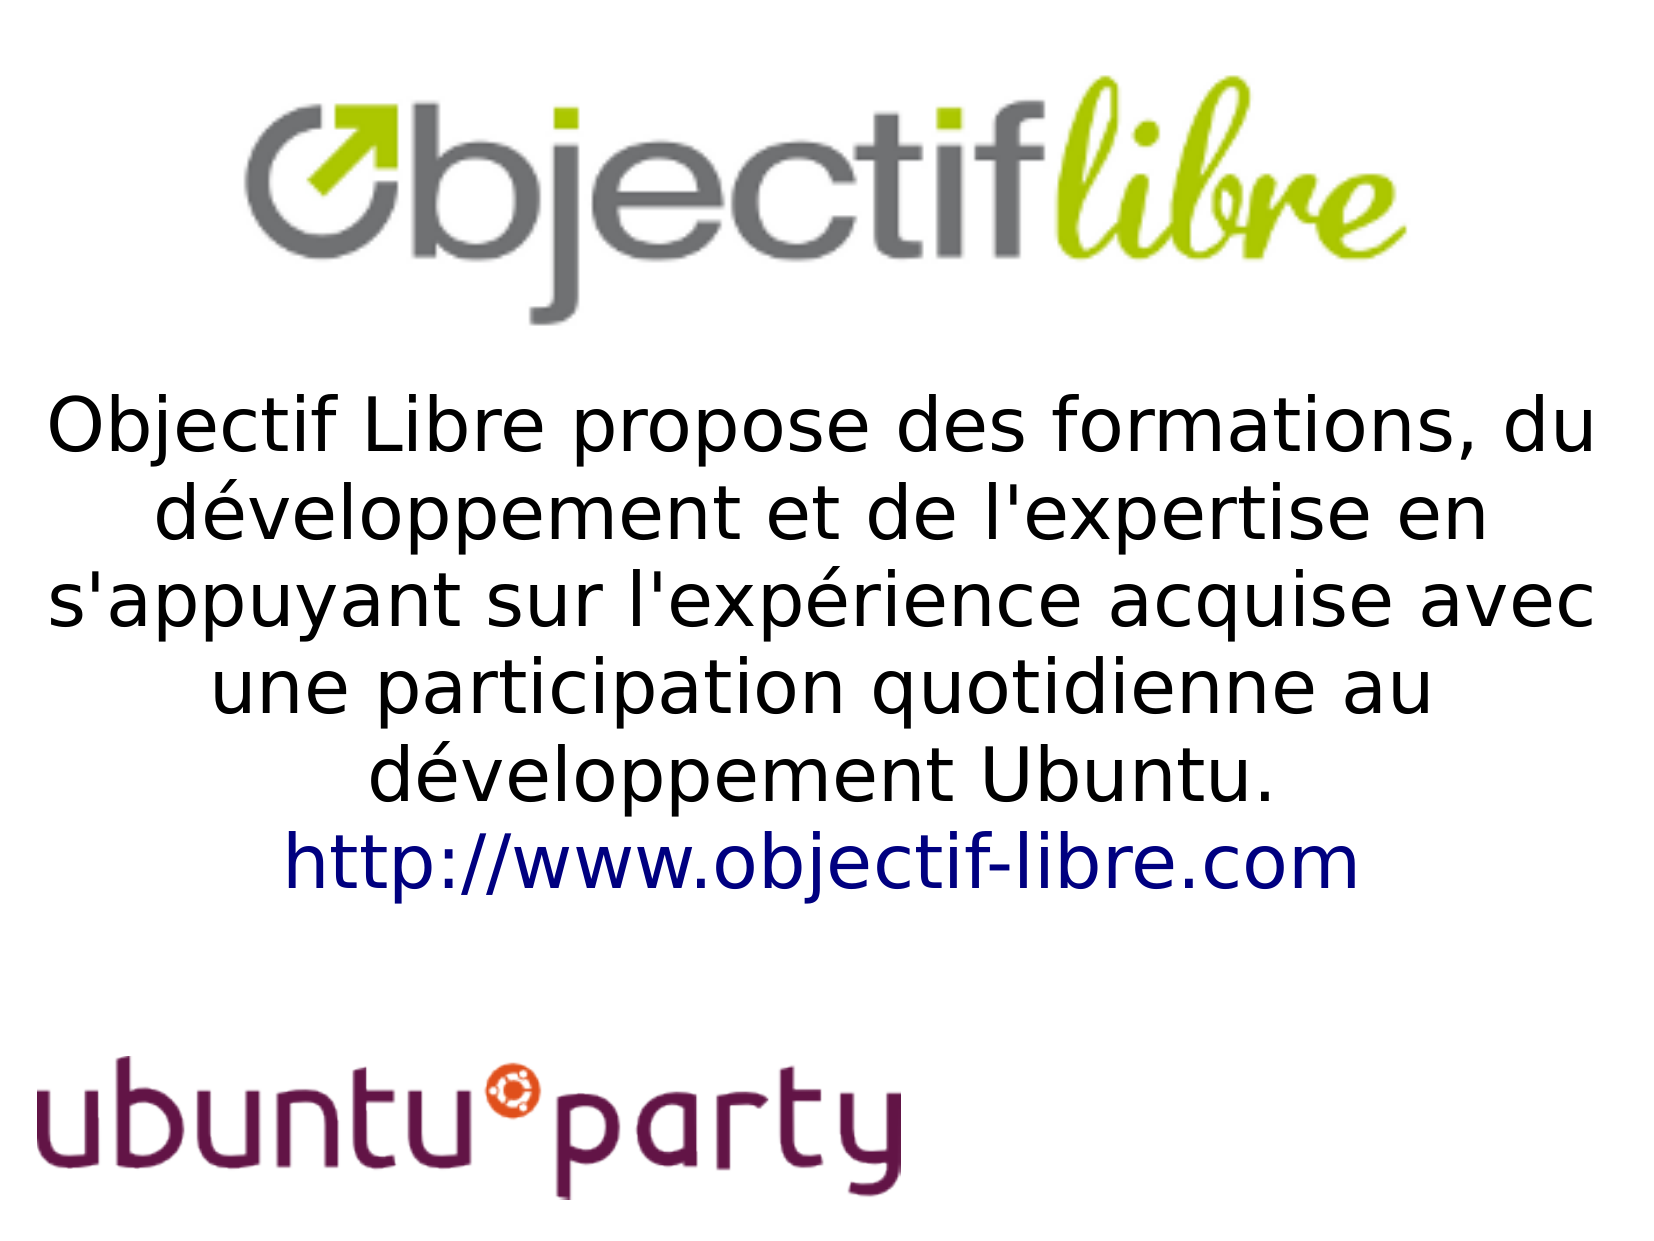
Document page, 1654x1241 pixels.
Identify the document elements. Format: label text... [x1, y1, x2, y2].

text_box Objectif Libre propose des formations, du développement et de l'expertise en s'appuyant sur l'expérience acquise avec une participation quotidienne au développement Ubuntu. http://www.objectif-libre.com [0, 375, 1646, 914]
picture [225, 74, 1442, 333]
picture [37, 1056, 901, 1200]
